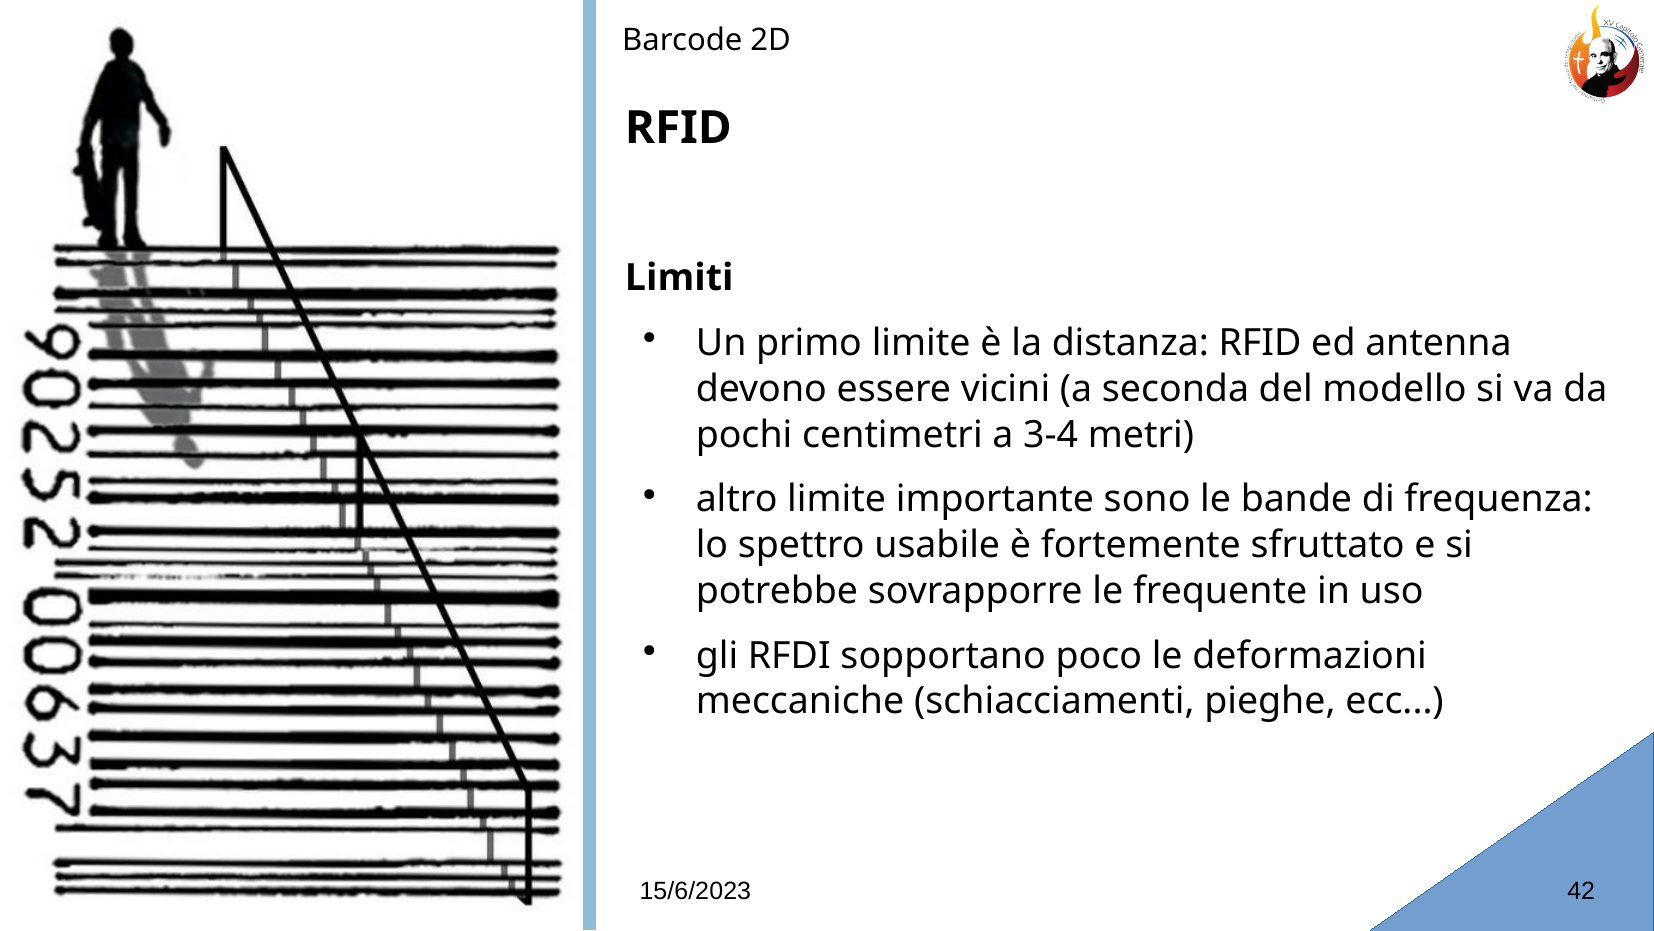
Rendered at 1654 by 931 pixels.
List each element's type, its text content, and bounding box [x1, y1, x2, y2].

text_box Barcode 2D [607, 9, 1340, 63]
picture [1563, 4, 1646, 103]
picture [0, 0, 583, 931]
title RFID [624, 94, 1621, 208]
list Limiti Un primo limite è la distanza: RFID ed antenna devono essere vicini (a seconda del modello si va da pochi centimetri a 3-4 metri) altro limite importante sono le bande di frequenza: lo spettro usabile è fortemente sfruttato e si potrebbe sovrapporre le frequente in uso gli RFDI sopportano poco le deformazioni meccaniche (schiacciamenti, pieghe, ecc...) [624, 253, 1621, 771]
